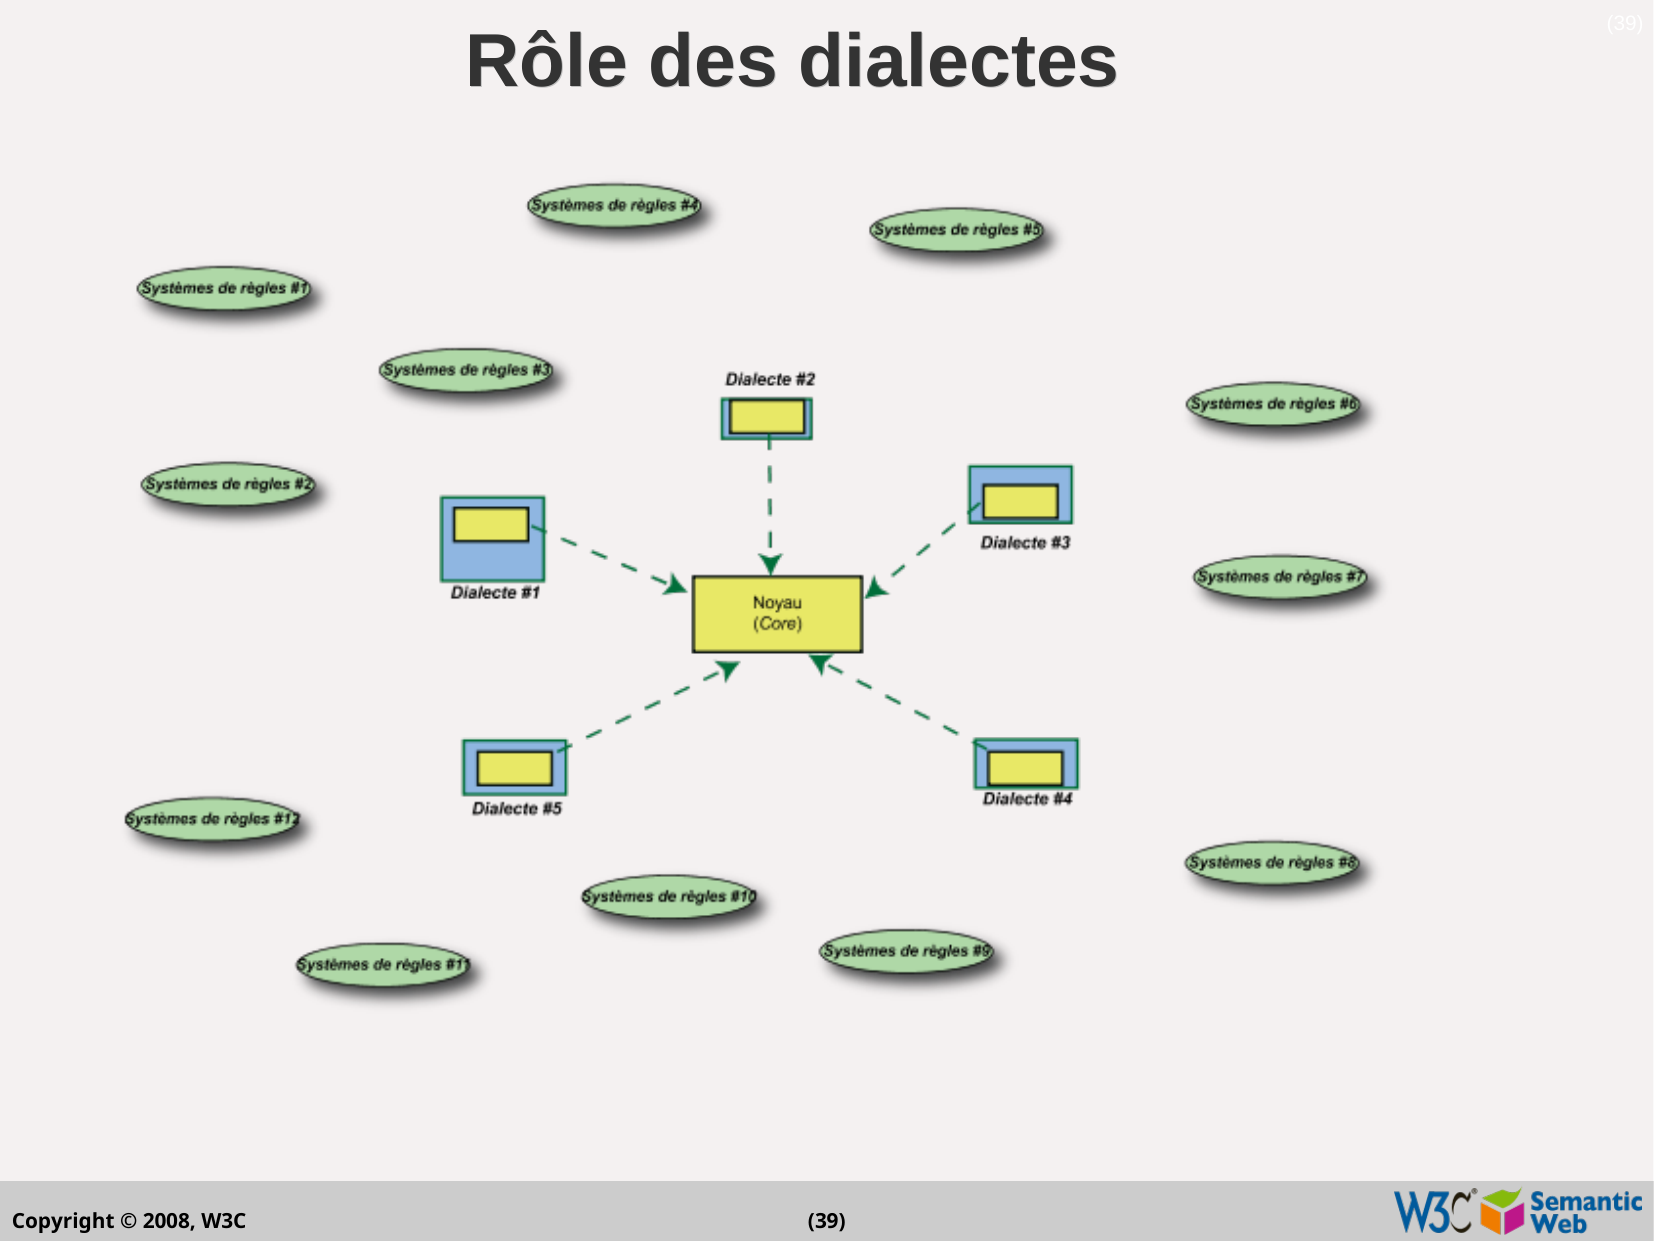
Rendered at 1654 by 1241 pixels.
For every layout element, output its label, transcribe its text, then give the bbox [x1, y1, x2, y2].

title Rôle des dialectes [93, 0, 1493, 119]
picture [63, 155, 1626, 1094]
picture [1394, 1185, 1642, 1235]
